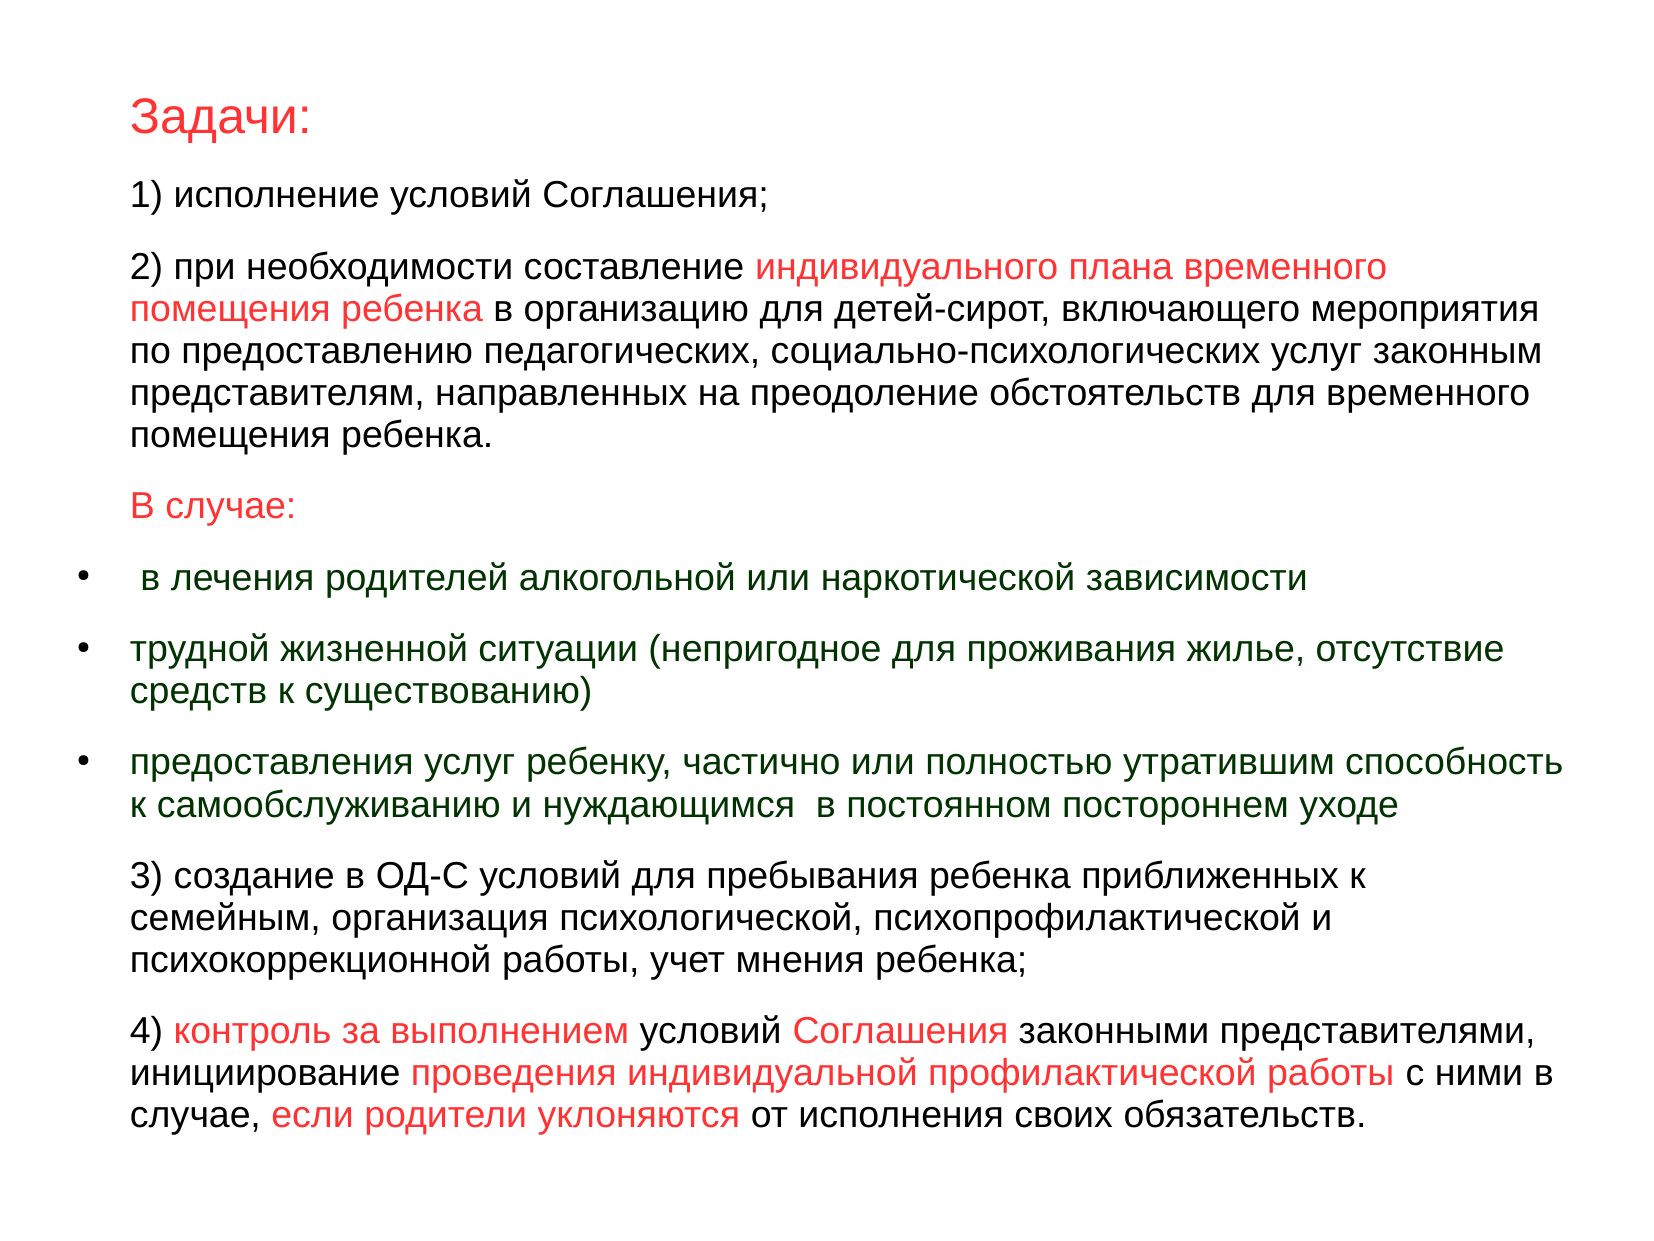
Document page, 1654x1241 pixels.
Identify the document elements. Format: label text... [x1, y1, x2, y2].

list Задачи: 1) исполнение условий Соглашения; 2) при необходимости составление индивидуального плана временного помещения ребенка в организацию для детей-сирот, включающего мероприятия по предоставлению педагогических, социально-психологических услуг законным представителям, направленных на преодоление обстоятельств для временного помещения ребенка. В случае: в лечения родителей алкогольной или наркотической зависимости трудной жизненной ситуации (непригодное для проживания жилье, отсутствие средств к существованию) предоставления услуг ребенку, частично или полностью утратившим способность к самообслуживанию и нуждающимся в постоянном постороннем уходе 3) создание в ОД-С условий для пребывания ребенка приближенных к семейным, организация психологической, психопрофилактической и психокоррекционной работы, учет мнения ребенка; 4) контроль за выполнением условий Соглашения законными представителями, инициирование проведения индивидуальной профилактической работы с ними в случае, если родители уклоняются от исполнения своих обязательств. [59, 88, 1565, 1182]
